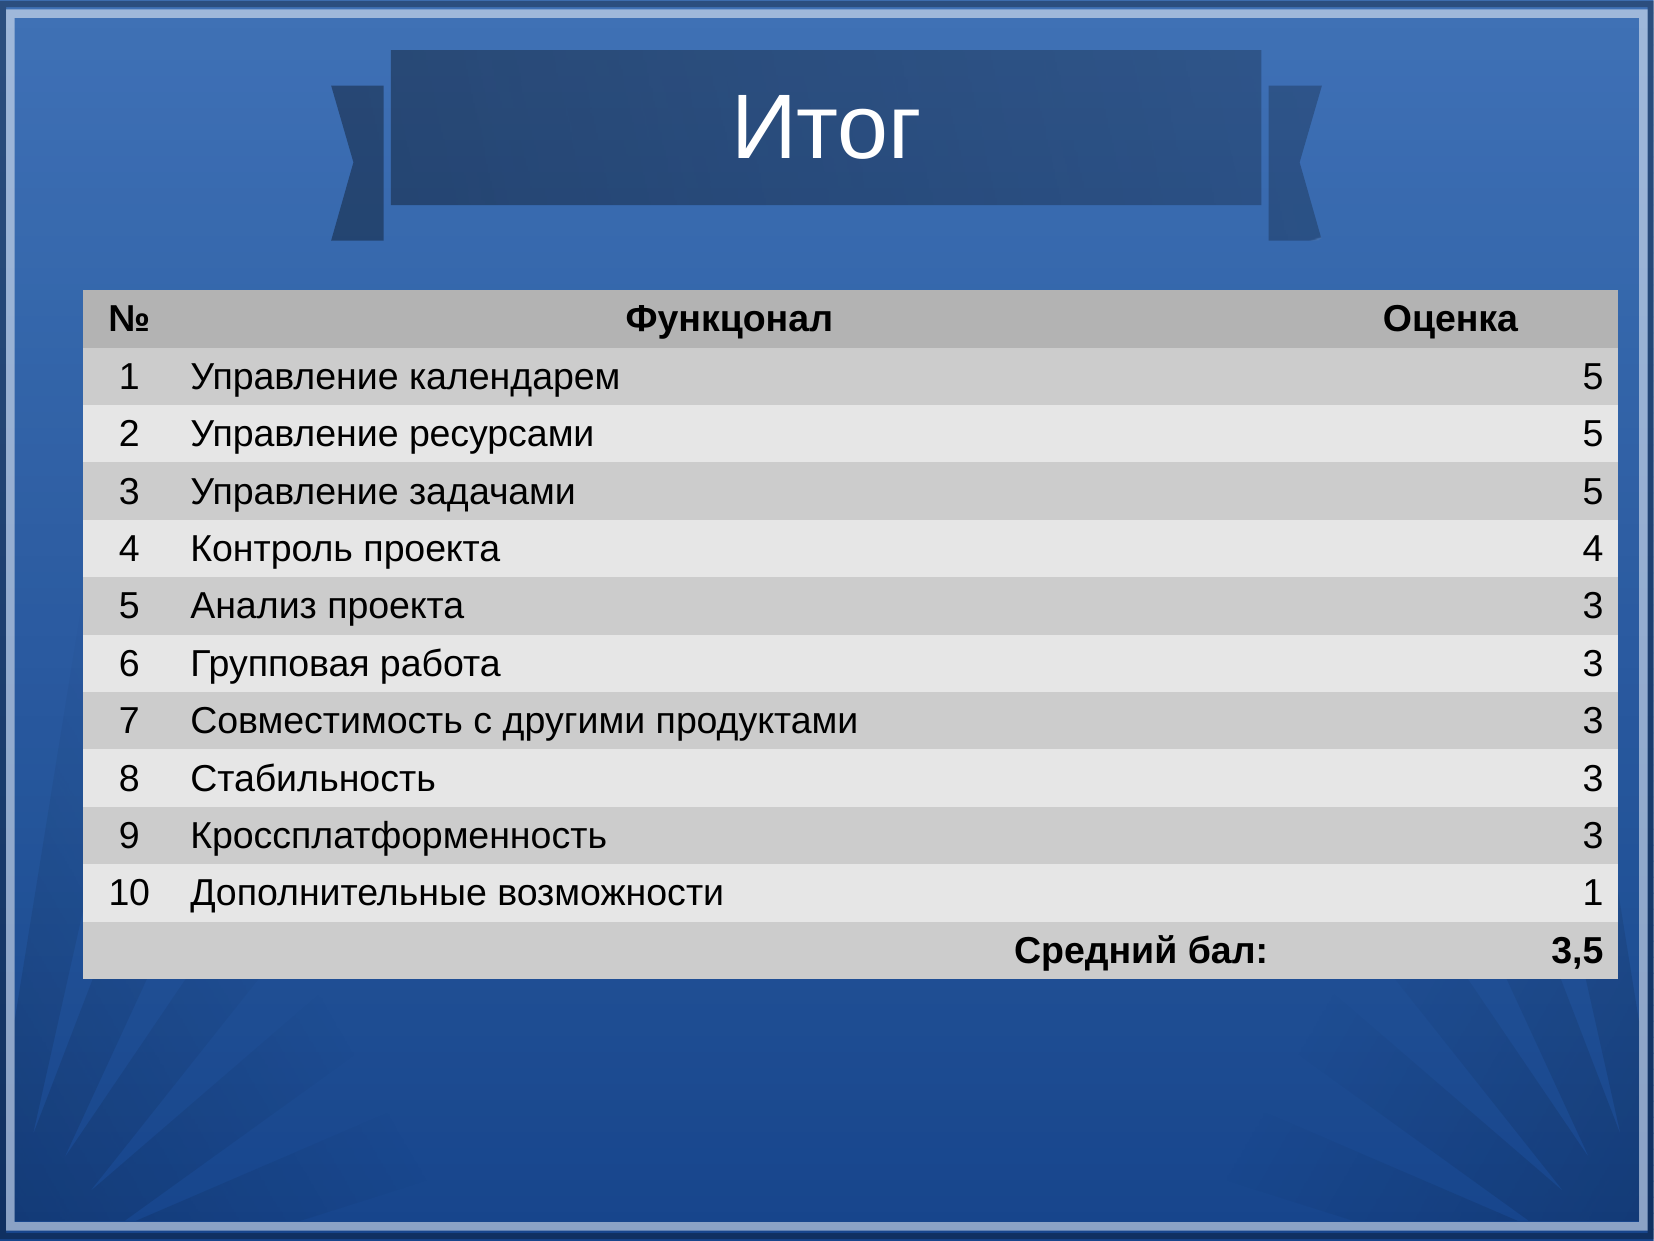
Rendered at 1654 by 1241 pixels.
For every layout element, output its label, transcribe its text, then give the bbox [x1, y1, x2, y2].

table_header Функцонал [176, 290, 1283, 348]
table_cell 2 [83, 405, 176, 462]
table_cell 5 [1283, 462, 1618, 520]
table_cell 5 [83, 577, 176, 635]
table_cell 4 [1283, 520, 1618, 577]
table_cell 1 [1283, 864, 1618, 922]
table_cell Контроль проекта [176, 520, 1283, 577]
table_cell 3 [1283, 807, 1618, 864]
table_cell Средний бал: [83, 922, 1283, 979]
table_cell 4 [83, 520, 176, 577]
table_cell Групповая работа [176, 635, 1283, 692]
title Итог [389, 49, 1264, 205]
table_cell Стабильность [176, 749, 1283, 807]
table_cell 9 [83, 807, 176, 864]
table_cell 3,5 [1283, 922, 1618, 979]
table_cell 3 [1283, 749, 1618, 807]
table_header Оценка [1283, 290, 1618, 348]
table_cell 5 [1283, 405, 1618, 462]
table_cell 6 [83, 635, 176, 692]
table_cell Управление ресурсами [176, 405, 1283, 462]
table_cell Совместимость с другими продуктами [176, 692, 1283, 749]
table_cell 3 [83, 462, 176, 520]
table_cell Дополнительные возможности [176, 864, 1283, 922]
table_cell 3 [1283, 692, 1618, 749]
table_cell Управление календарем [176, 348, 1283, 405]
table_cell 3 [1283, 577, 1618, 635]
table_cell 3 [1283, 635, 1618, 692]
table_cell 10 [83, 864, 176, 922]
table_cell Анализ проекта [176, 577, 1283, 635]
table_cell Управление задачами [176, 462, 1283, 520]
table_cell 7 [83, 692, 176, 749]
table_cell 8 [83, 749, 176, 807]
table_header № [83, 290, 176, 348]
table_cell Кроссплатформенность [176, 807, 1283, 864]
table_cell 5 [1283, 348, 1618, 405]
table_cell 1 [83, 348, 176, 405]
